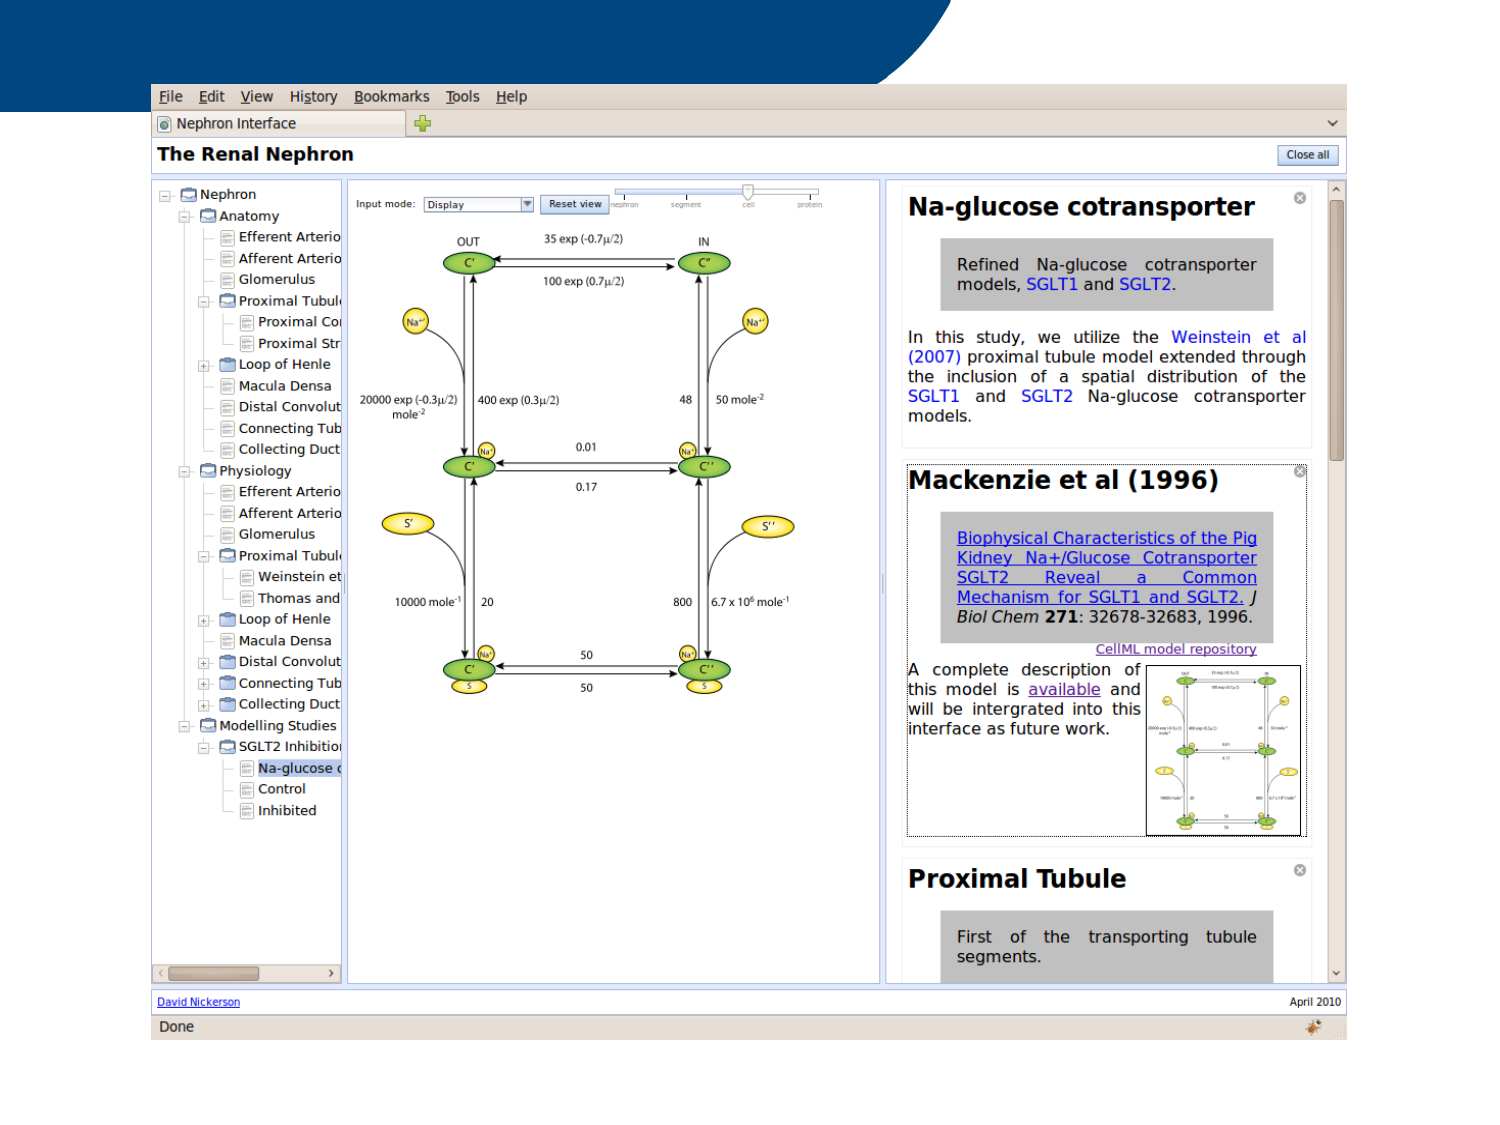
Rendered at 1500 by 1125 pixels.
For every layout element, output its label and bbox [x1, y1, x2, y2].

picture [0, 0, 1347, 1040]
